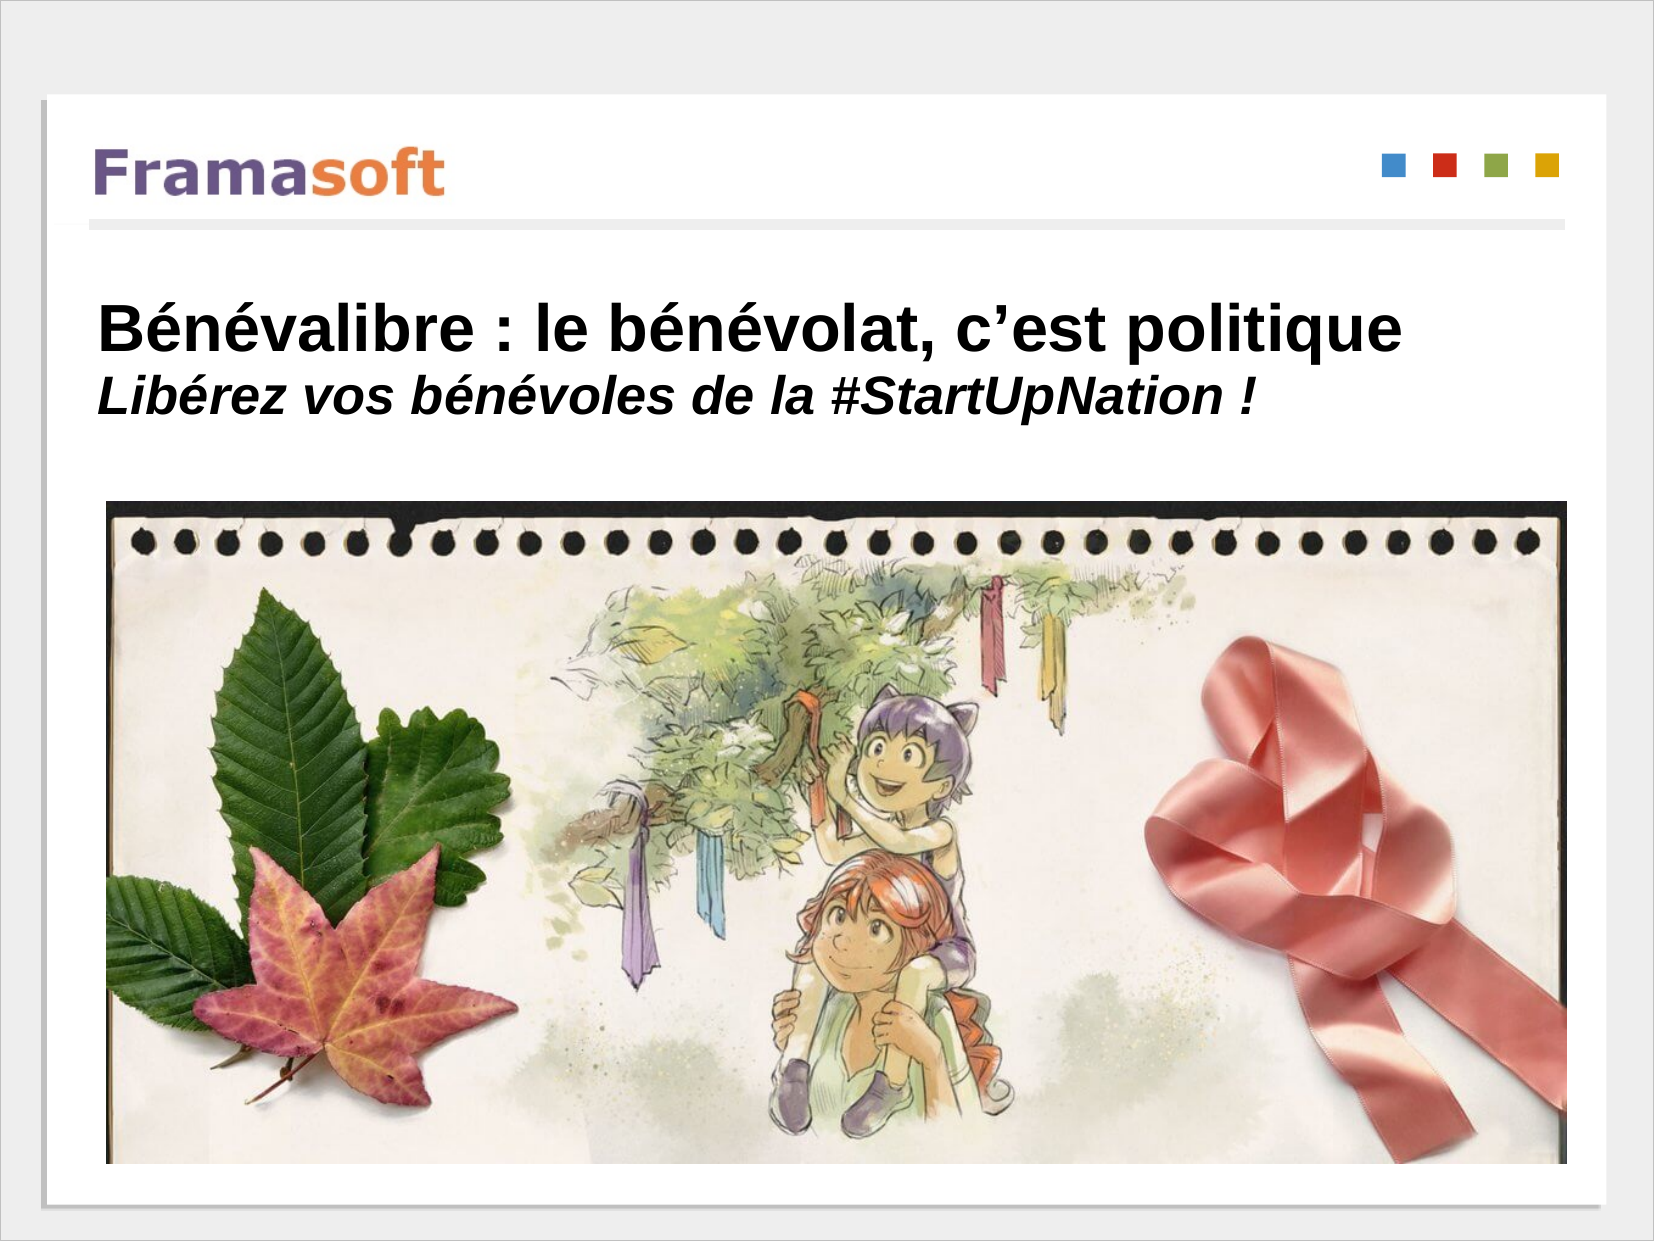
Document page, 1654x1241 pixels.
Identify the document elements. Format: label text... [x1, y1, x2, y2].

text_box Bénévalibre : le bénévolat, c’est politique Libérez vos bénévoles de la #StartUpNation ! [82, 283, 1560, 434]
picture [106, 501, 1567, 1165]
text_box [0, 0, 1654, 1241]
picture [54, 104, 508, 225]
